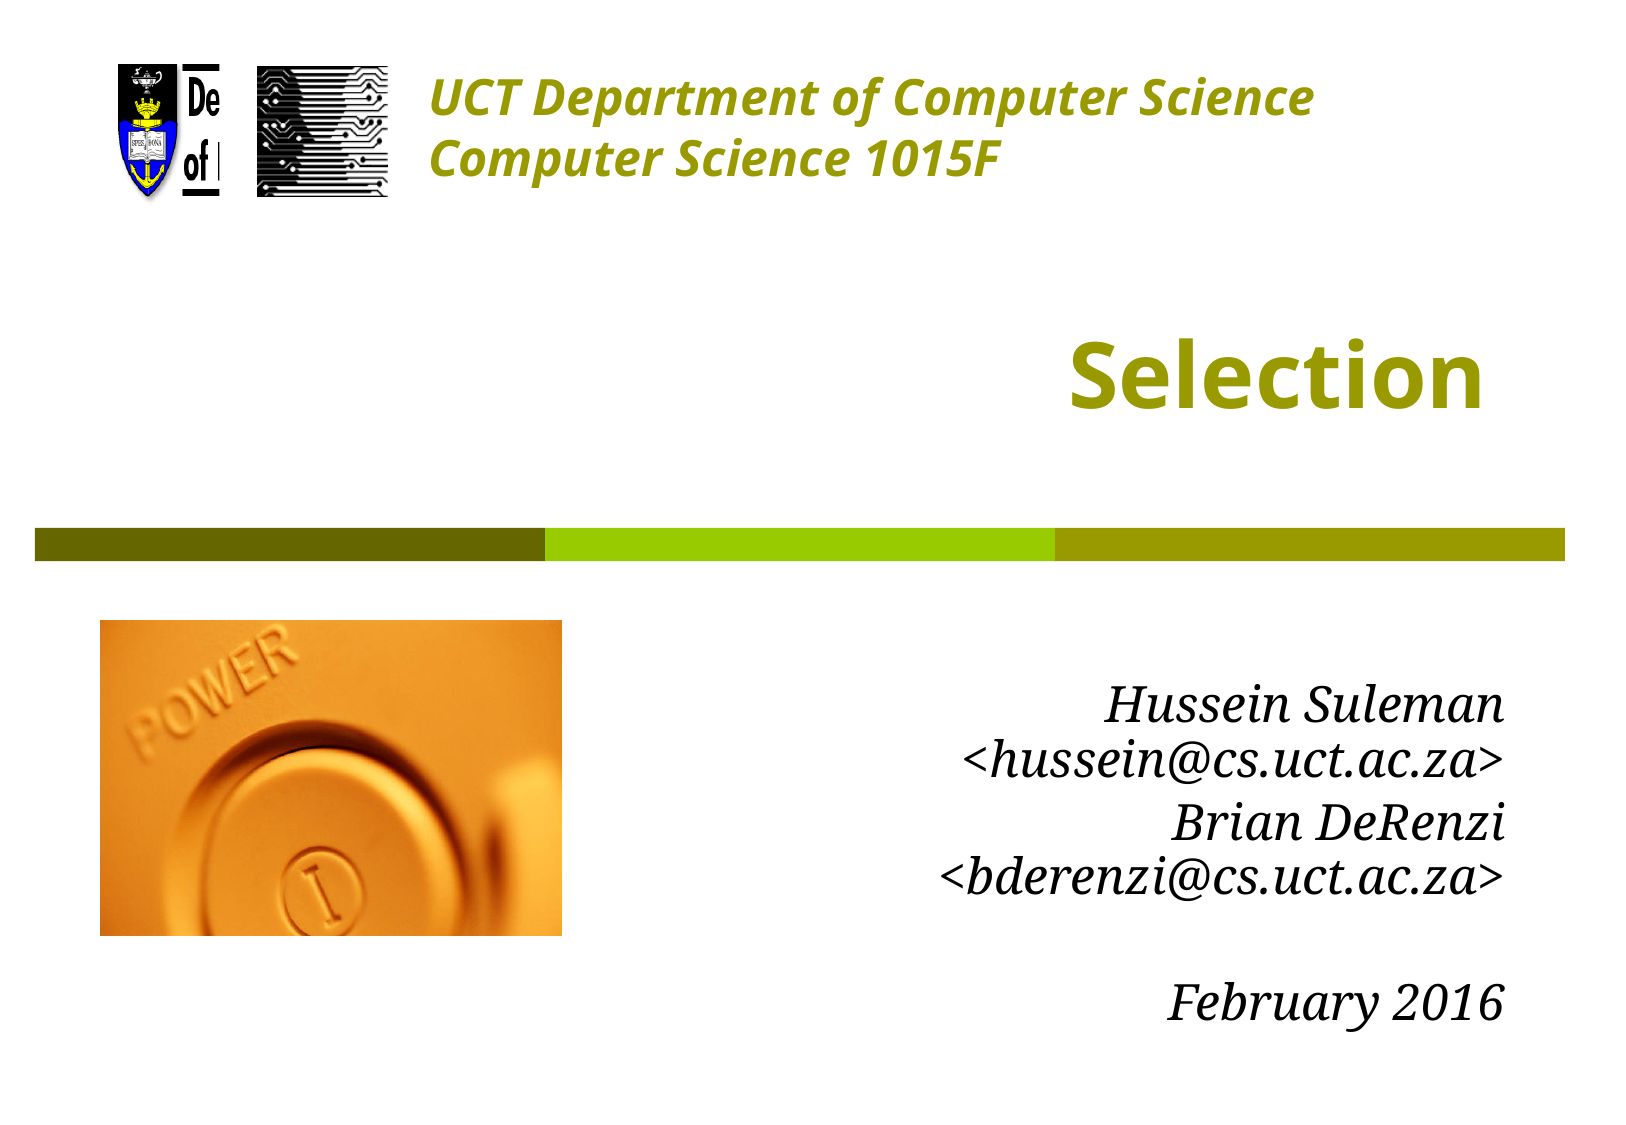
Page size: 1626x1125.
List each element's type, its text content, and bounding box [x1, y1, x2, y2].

picture [257, 66, 388, 197]
picture [100, 620, 562, 936]
list Hussein Suleman <hussein@cs.uct.ac.za> Brian DeRenzi <bderenzi@cs.uct.ac.za> February 2016 [679, 679, 1506, 981]
text_box UCT Department of Computer Science Computer Science 1015F [413, 88, 1489, 195]
title Selection [121, 309, 1503, 443]
picture [118, 64, 220, 207]
